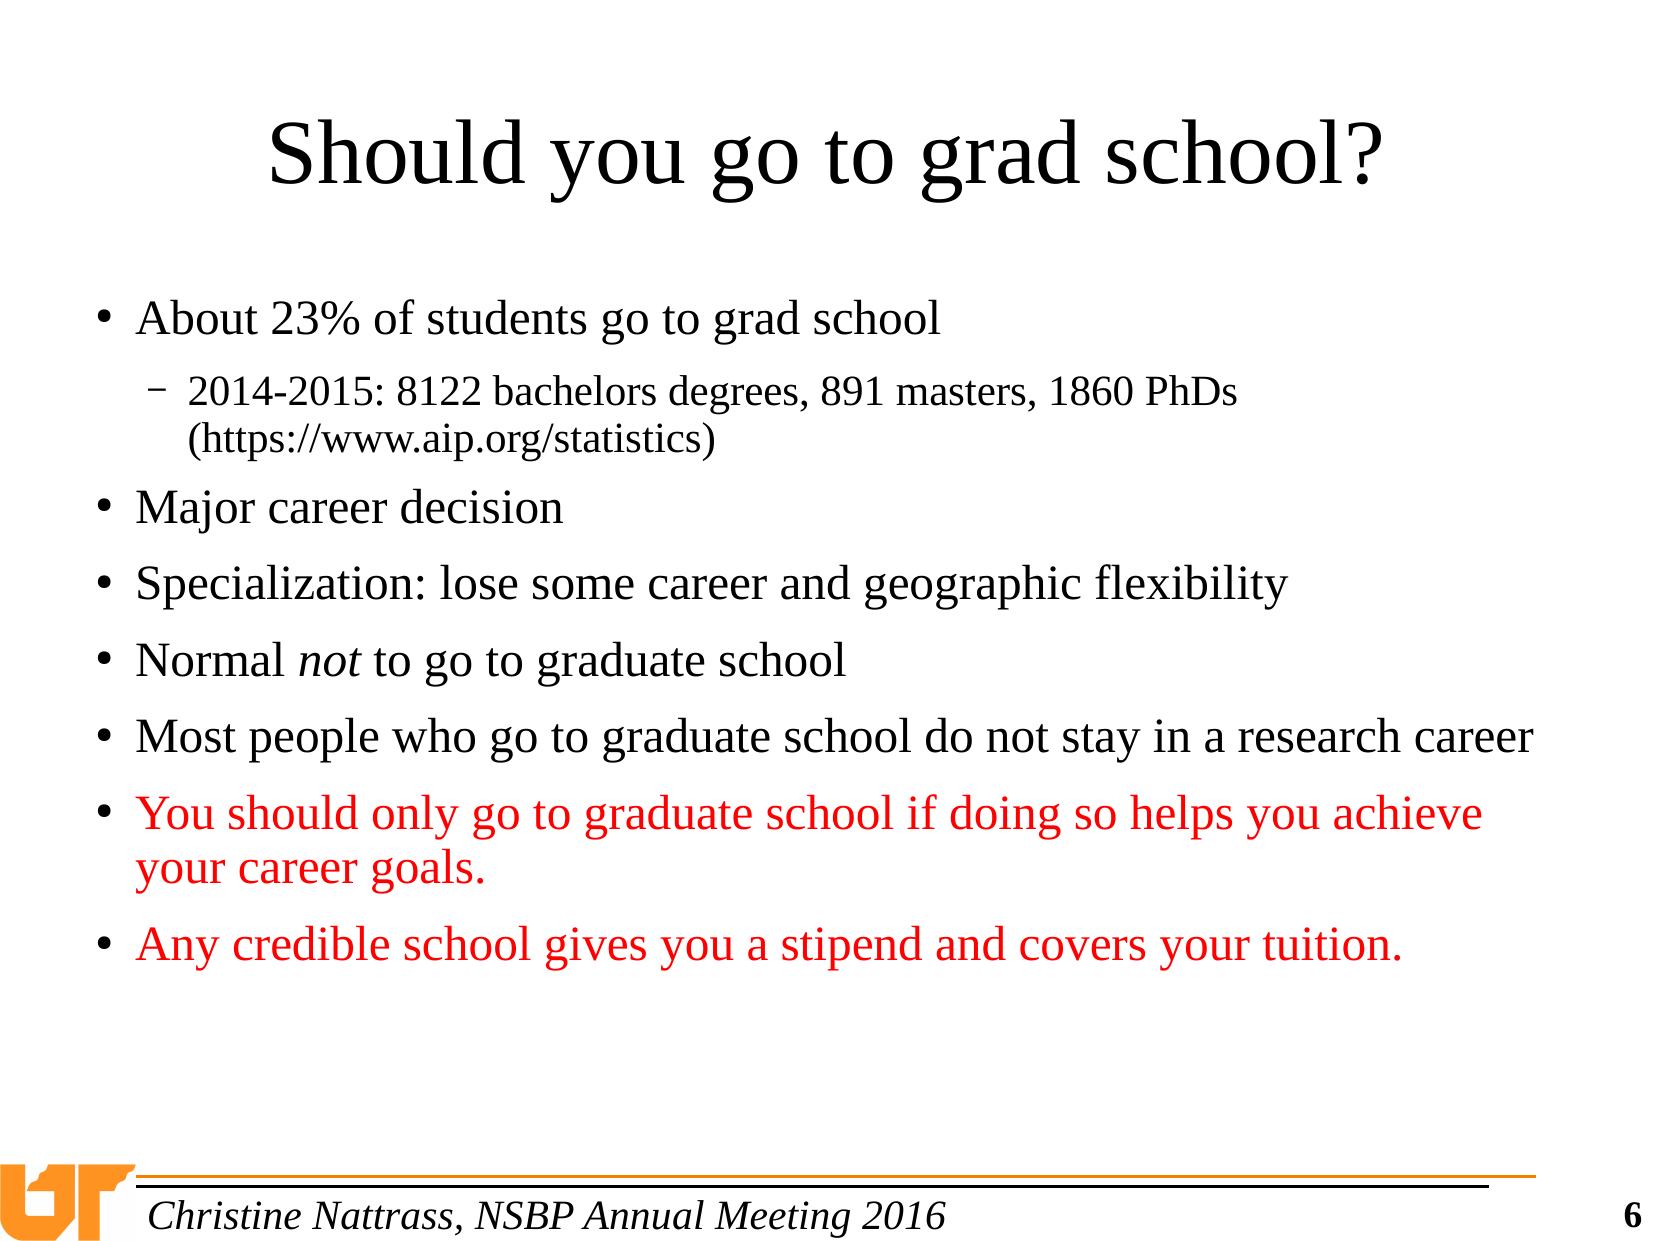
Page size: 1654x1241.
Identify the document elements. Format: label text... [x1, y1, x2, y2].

picture [0, 1164, 136, 1241]
title Should you go to grad school? [82, 49, 1571, 257]
list About 23% of students go to grad school 2014-2015: 8122 bachelors degrees, 891 masters, 1860 PhDs (https://www.aip.org/statistics) Major career decision Specialization: lose some career and geographic flexibility Normal not to go to graduate school Most people who go to graduate school do not stay in a research career You should only go to graduate school if doing so helps you achieve your career goals. Any credible school gives you a stipend and covers your tuition. [82, 290, 1538, 1010]
